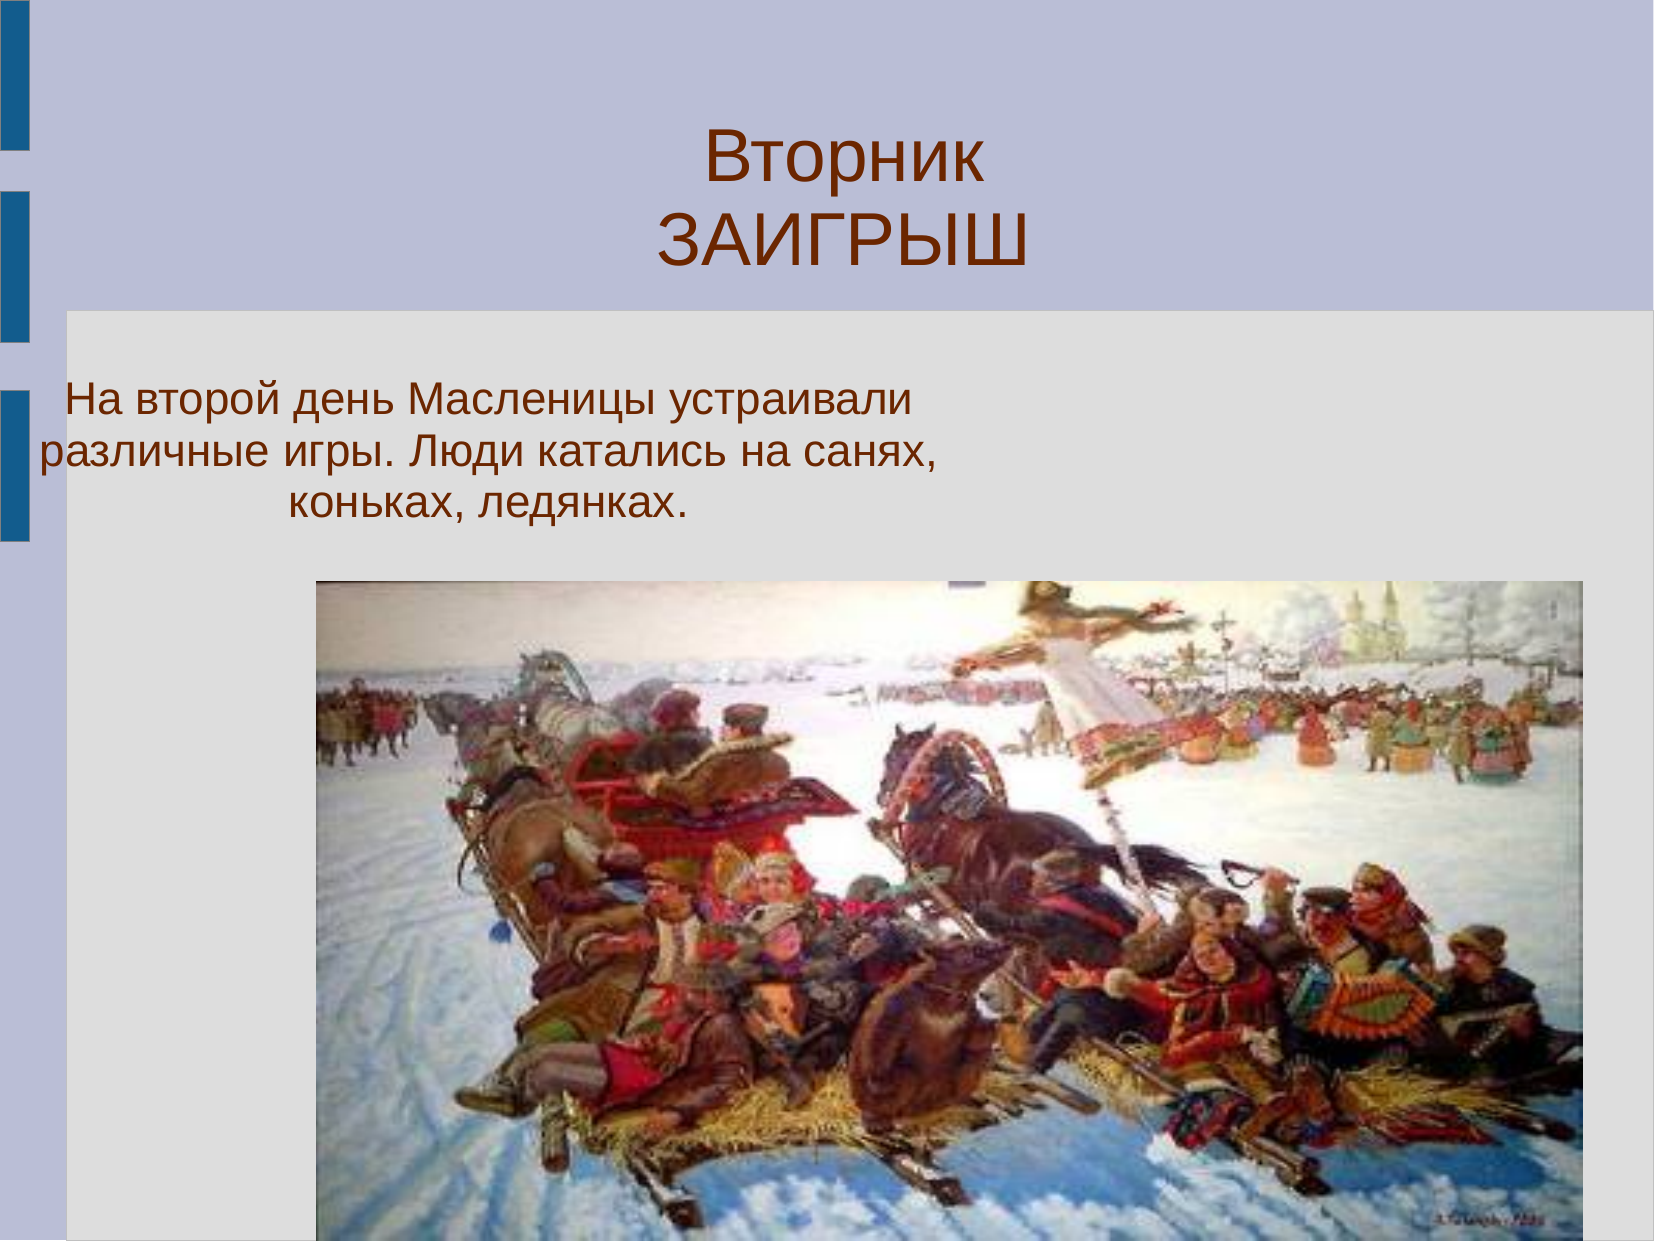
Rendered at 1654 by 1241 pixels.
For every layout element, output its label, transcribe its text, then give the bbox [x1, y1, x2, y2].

text_box На второй день Масленицы устраивали различные игры. Люди катались на санях, коньках, ледянках. [21, 366, 957, 1241]
picture [316, 581, 1583, 1241]
text_box Вторник ЗАИГРЫШ [641, 106, 1047, 308]
